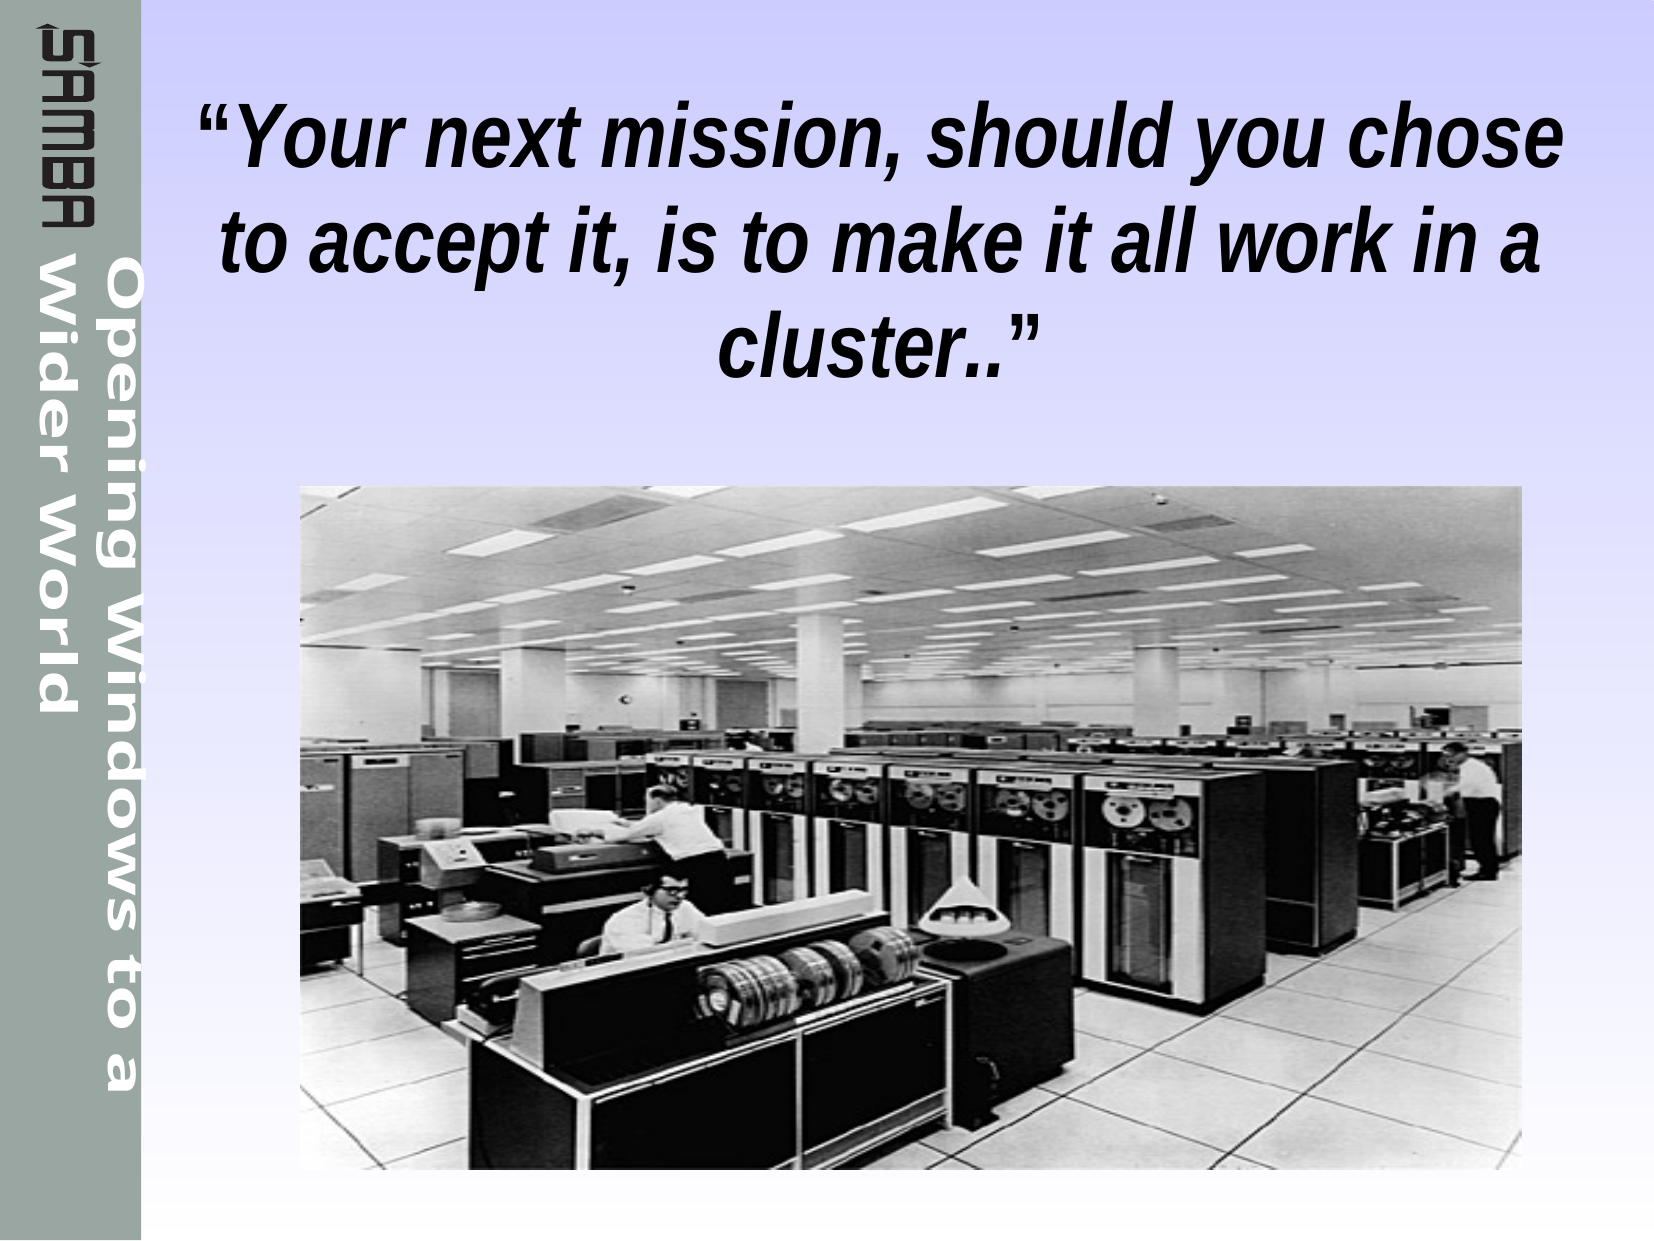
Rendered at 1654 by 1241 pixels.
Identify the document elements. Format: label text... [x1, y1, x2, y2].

title “Your next mission, should you chose to accept it, is to make it all work in a cluster..” [174, 10, 1588, 469]
picture [300, 486, 1522, 1170]
